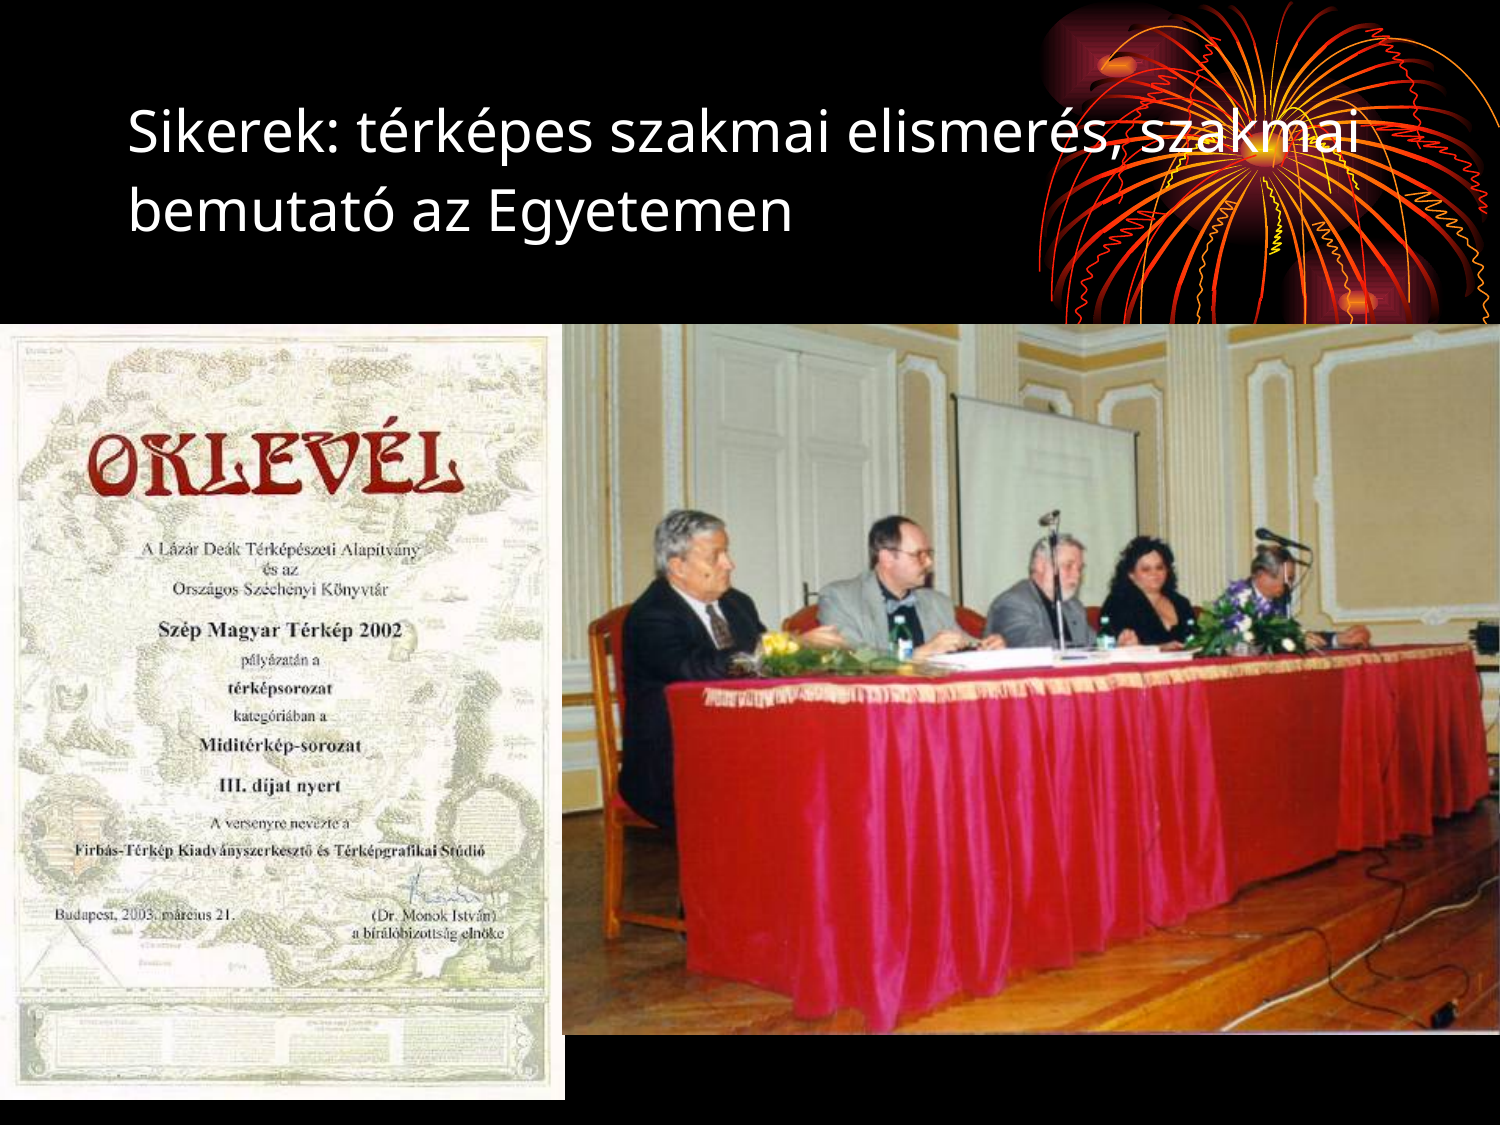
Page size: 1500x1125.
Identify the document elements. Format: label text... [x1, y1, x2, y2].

picture [0, 324, 1500, 1101]
title Sikerek: térképes szakmai elismerés, szakmai bemutató az Egyetemen [112, 49, 1388, 290]
